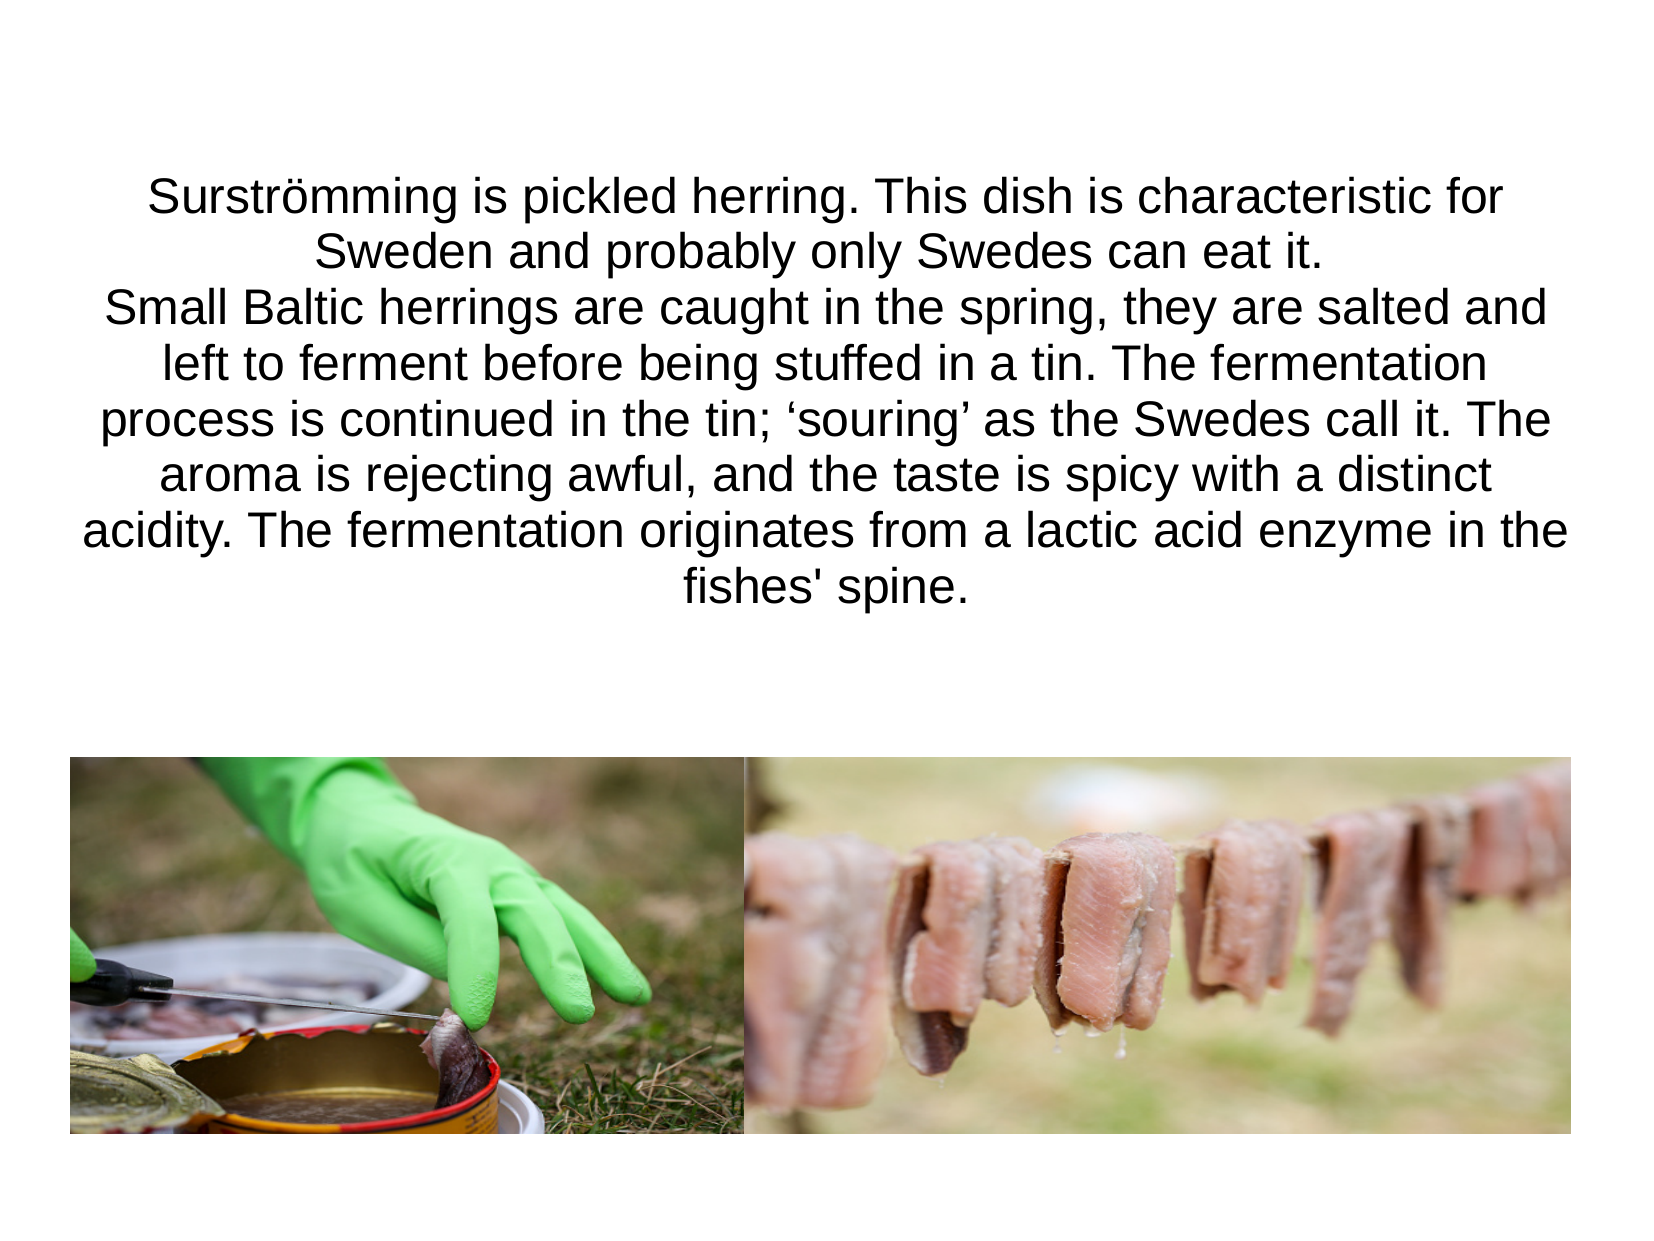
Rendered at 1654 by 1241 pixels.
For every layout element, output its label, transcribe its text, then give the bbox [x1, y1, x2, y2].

title Surströmming is pickled herring. This dish is characteristic for Sweden and probably only Swedes can eat it. Small Baltic herrings are caught in the spring, they are salted and left to ferment before being stuffed in a tin. The fermentation process is continued in the tin; ‘souring’ as the Swedes call it. The aroma is rejecting awful, and the taste is spicy with a distinct acidity. The fermentation originates from a lactic acid enzyme in the fishes' spine. [82, 49, 1571, 733]
picture [70, 757, 1571, 1134]
